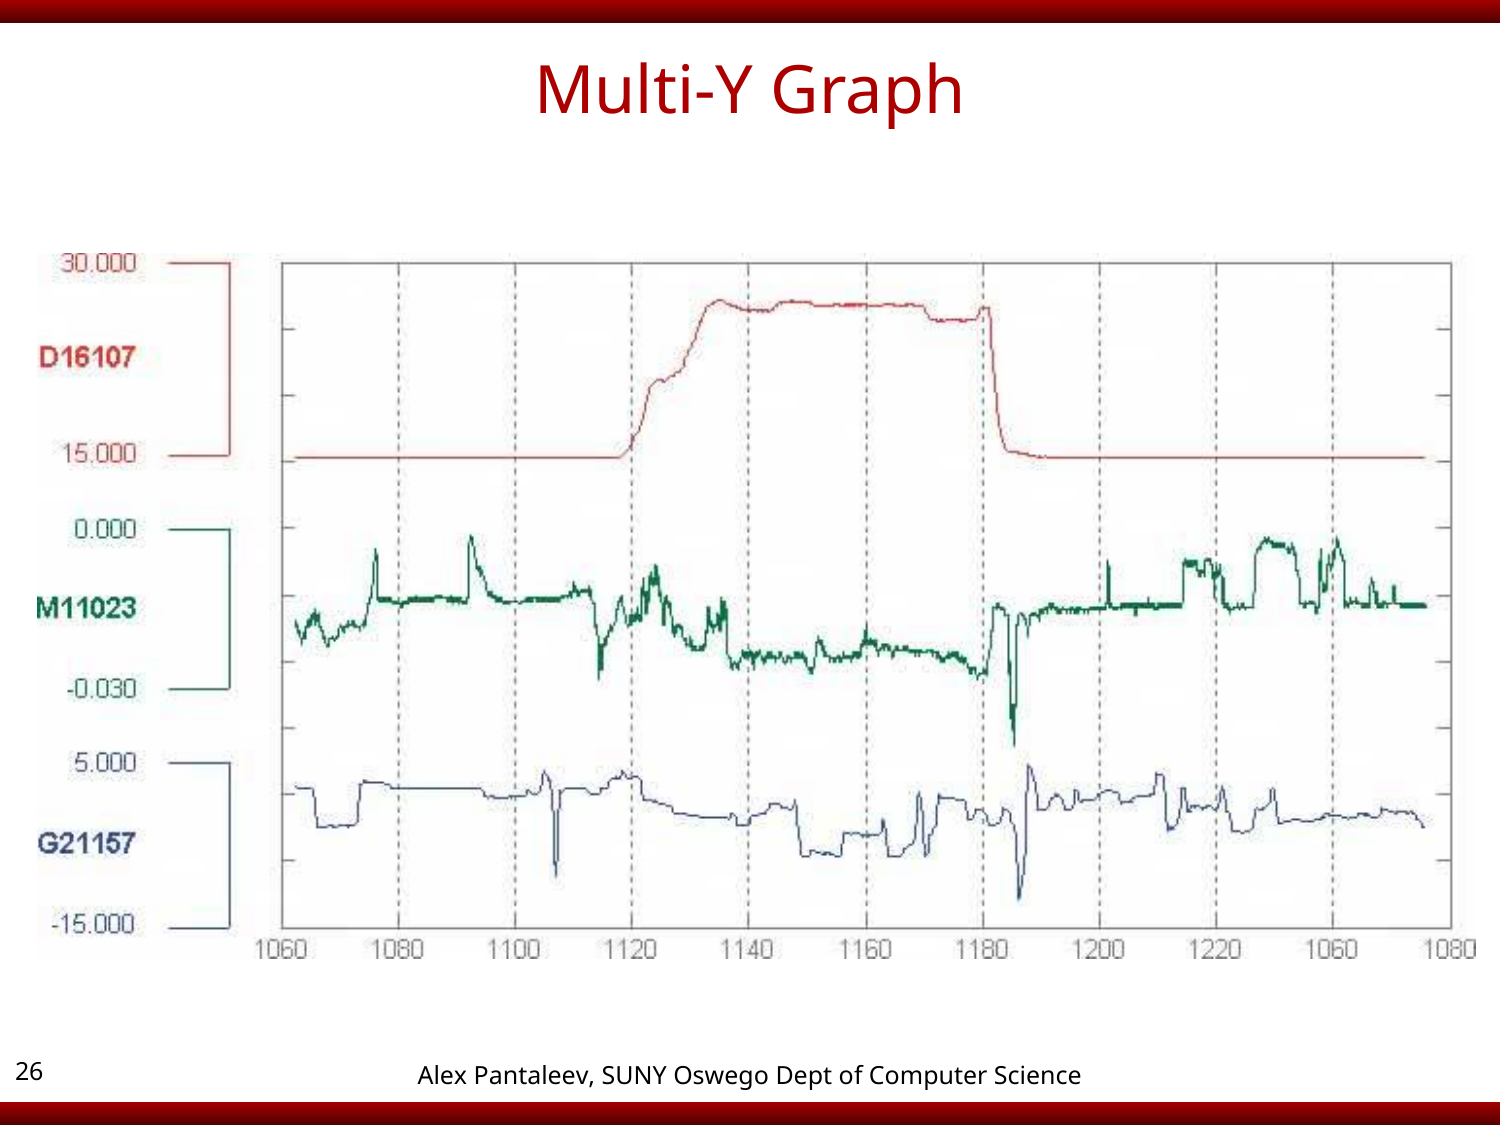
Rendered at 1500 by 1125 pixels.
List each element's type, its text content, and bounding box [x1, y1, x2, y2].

title Multi-Y Graph [0, 32, 1500, 143]
picture [37, 253, 1476, 959]
